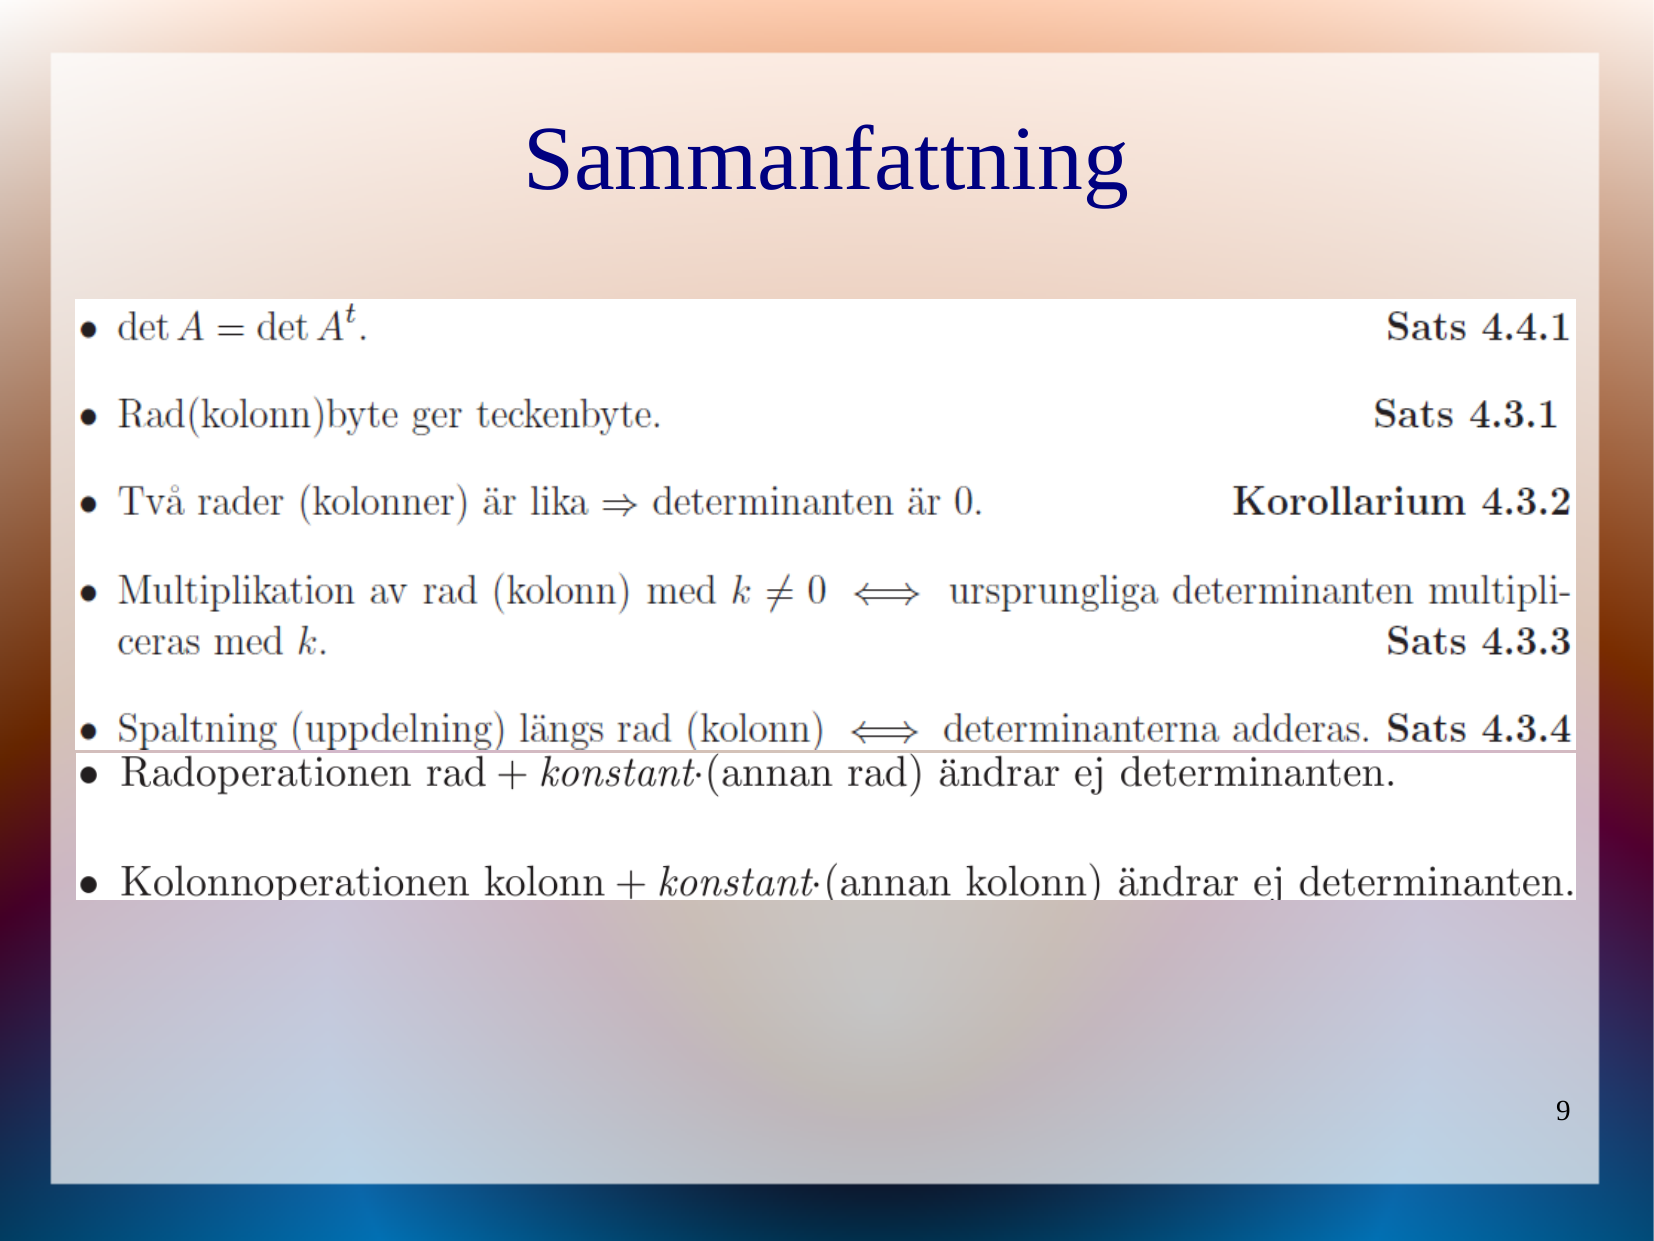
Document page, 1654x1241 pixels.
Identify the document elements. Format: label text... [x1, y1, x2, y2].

title Sammanfattning [82, 55, 1571, 263]
picture [0, 0, 1654, 1241]
